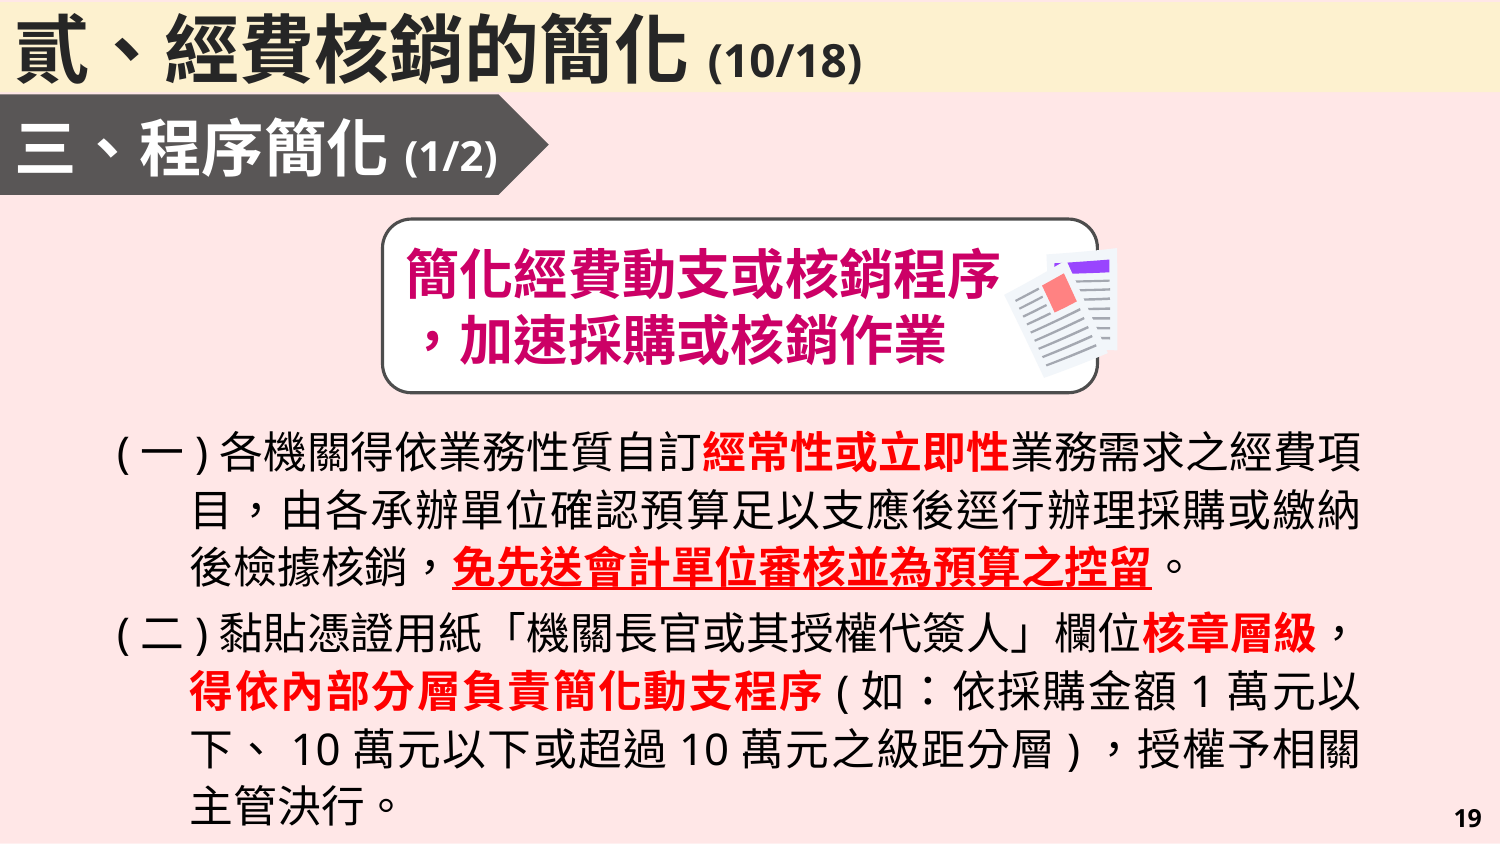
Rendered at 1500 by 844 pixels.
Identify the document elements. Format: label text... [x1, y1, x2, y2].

text_box [246, 817, 267, 821]
text_box [382, 803, 390, 810]
slide_number <編號> [1137, 671, 1498, 844]
text_box 簡化經費動支或核銷程序 ，加速採購或核銷作業 [382, 219, 1098, 393]
text_box [246, 805, 264, 809]
list (一)各機關得依業務性質自訂經常性或立即性業務需求之經費項目，由各承辦單位確認預算足以支應後逕行辦理採購或繳納後檢據核銷，免先送會計單位審核並為預算之控留。 (二)黏貼憑證用紙「機關長官或其授權代簽人」欄位核章層級，得依內部分層負責簡化動支程序(如：依採購金額1萬元以下、10萬元以下或超過10萬元之級距分層)，授權予相關主管決行。 [101, 411, 1377, 803]
text_box 貳、經費核銷的簡化(10/18) [0, 2, 1500, 93]
text_box 三、程序簡化(1/2) [0, 97, 529, 195]
text_box [0, 93, 1500, 844]
